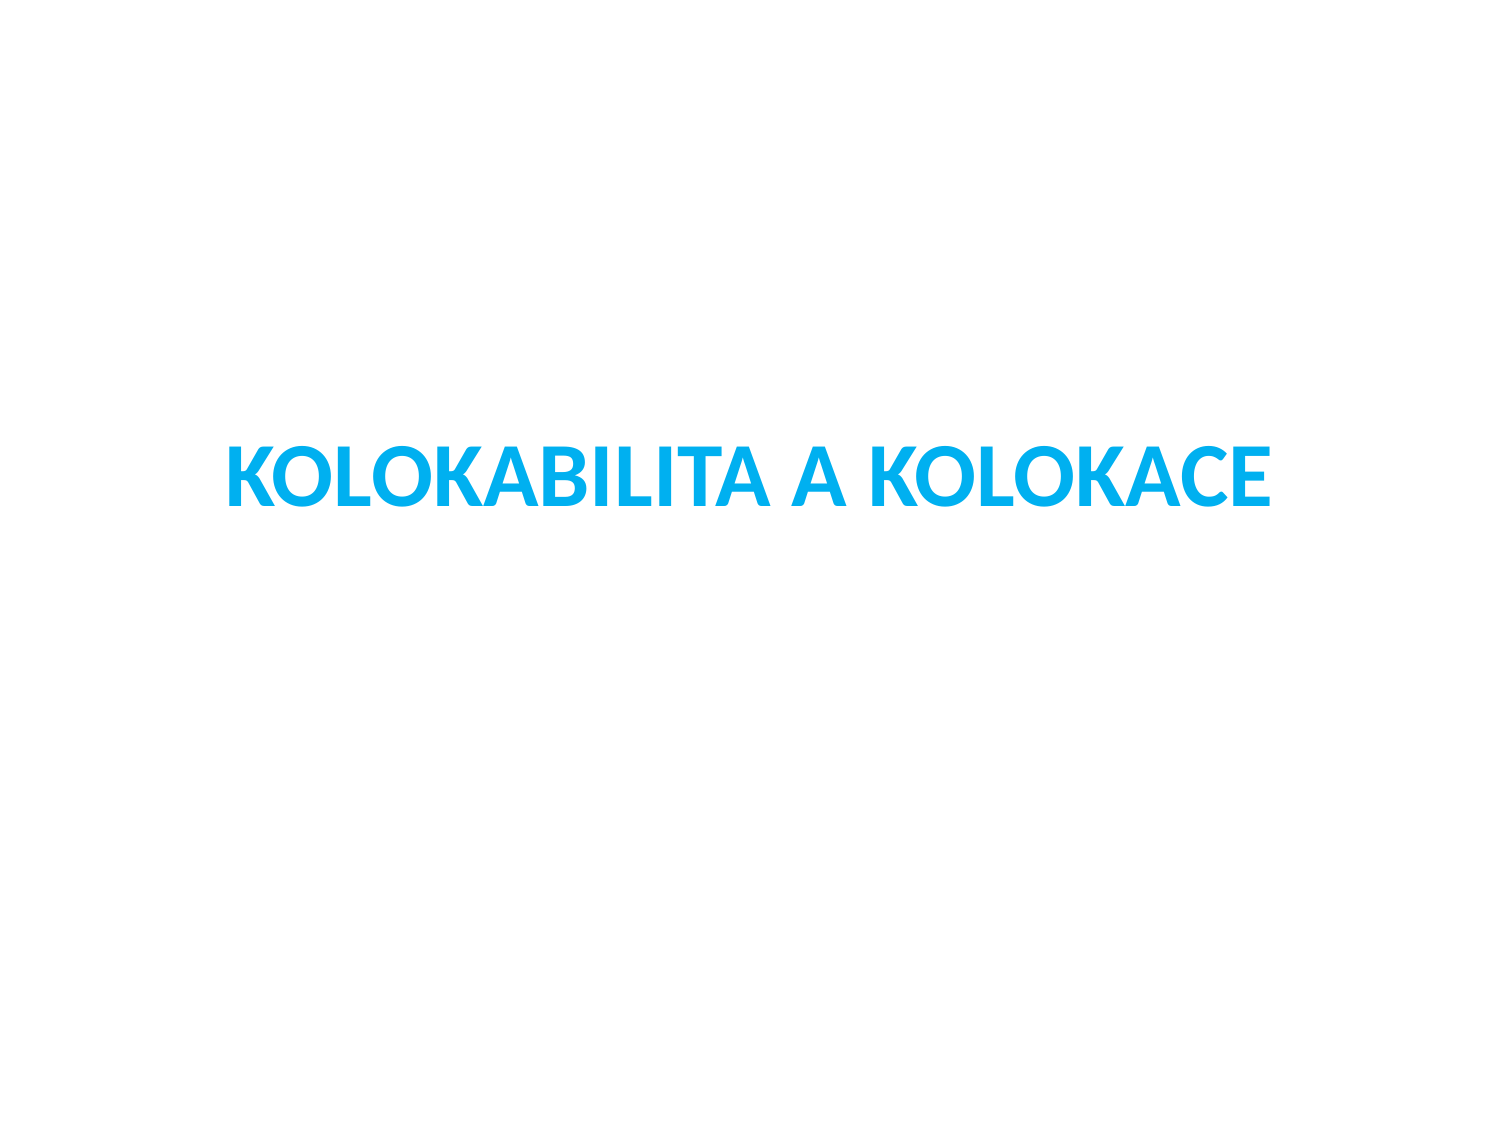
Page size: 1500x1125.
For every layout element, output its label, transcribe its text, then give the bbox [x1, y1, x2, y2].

title KOLOKABILITA A KOLOKACE [112, 349, 1388, 591]
